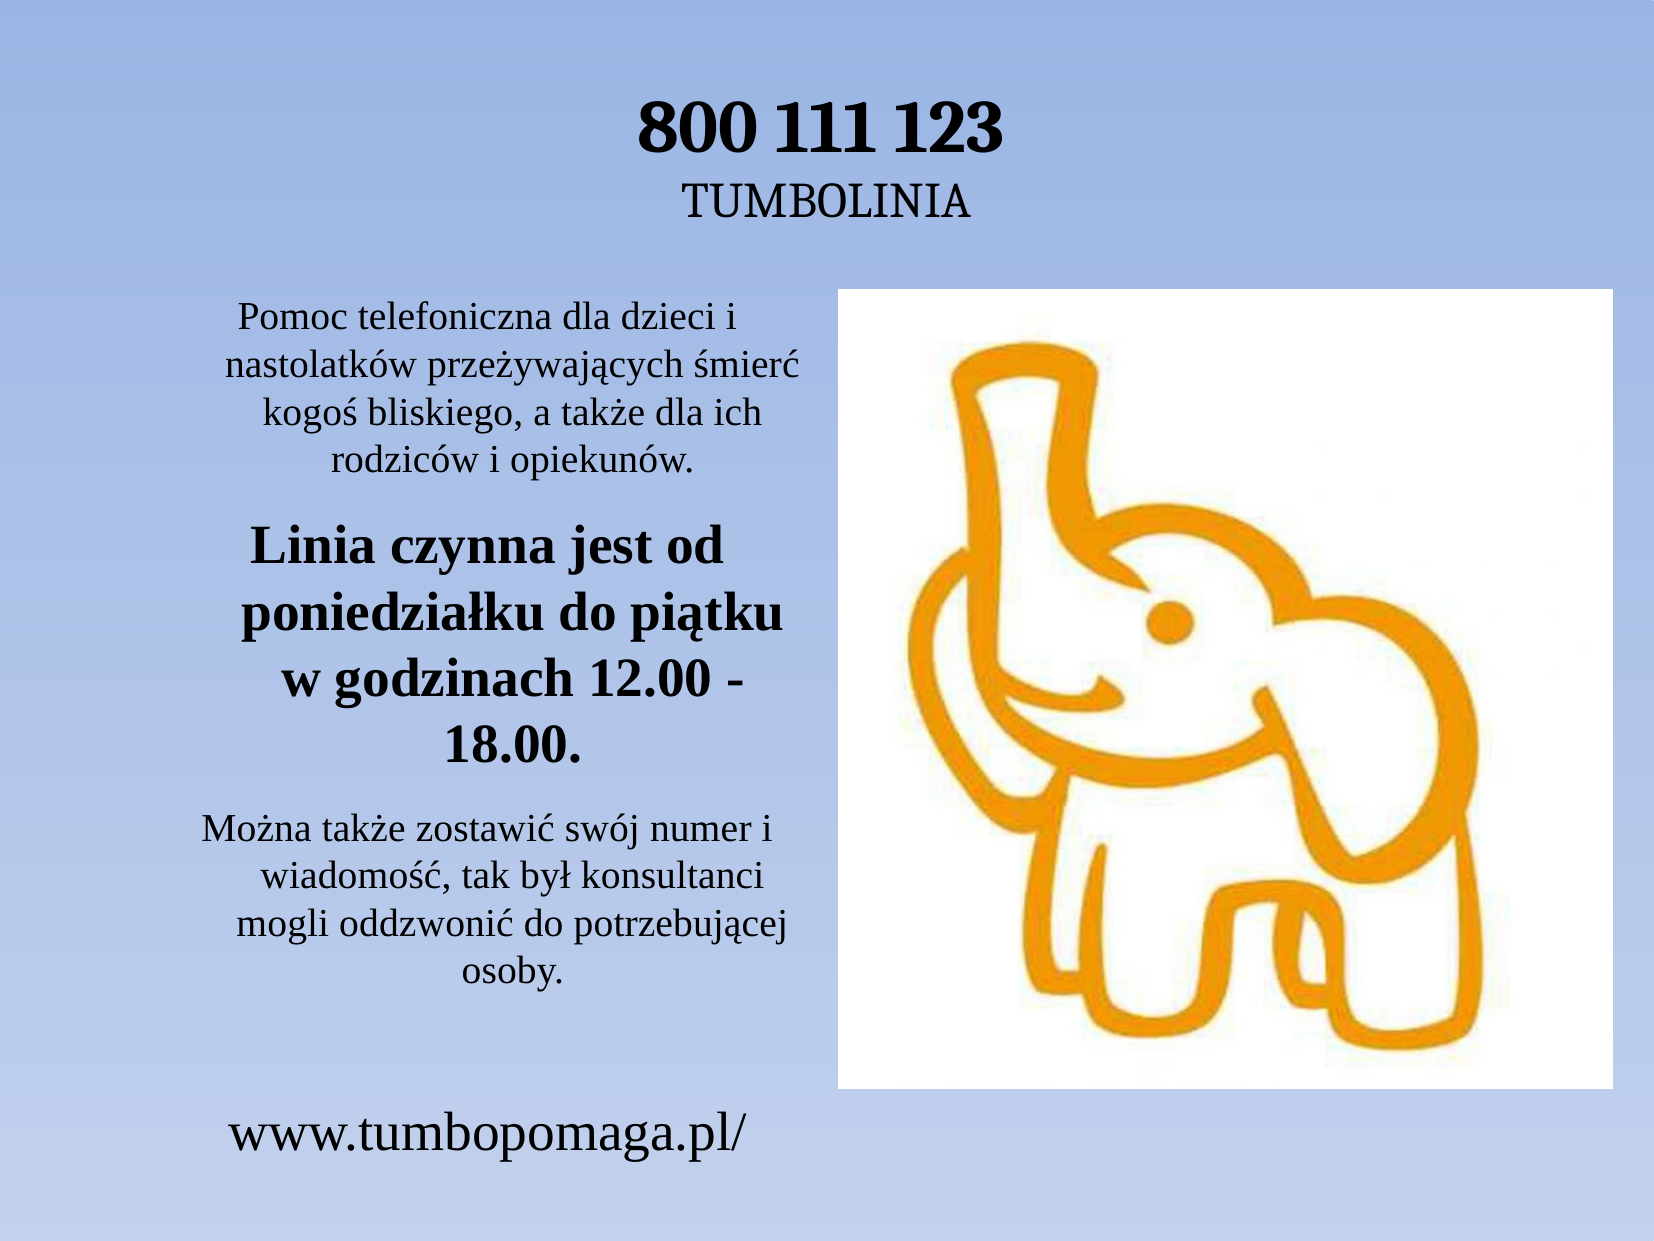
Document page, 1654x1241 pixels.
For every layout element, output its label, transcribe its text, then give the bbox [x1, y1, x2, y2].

title 800 111 123 TUMBOLINIA [82, 49, 1571, 257]
picture [838, 289, 1613, 1089]
list Pomoc telefoniczna dla dzieci i nastolatków przeżywających śmierć kogoś bliskiego, a także dla ich rodziców i opiekunów. Linia czynna jest od poniedziałku do piątku w godzinach 12.00 - 18.00. Można także zostawić swój numer i wiadomość, tak był konsultanci mogli oddzwonić do potrzebującej osoby. www.tumbopomaga.pl/ [82, 290, 809, 1169]
